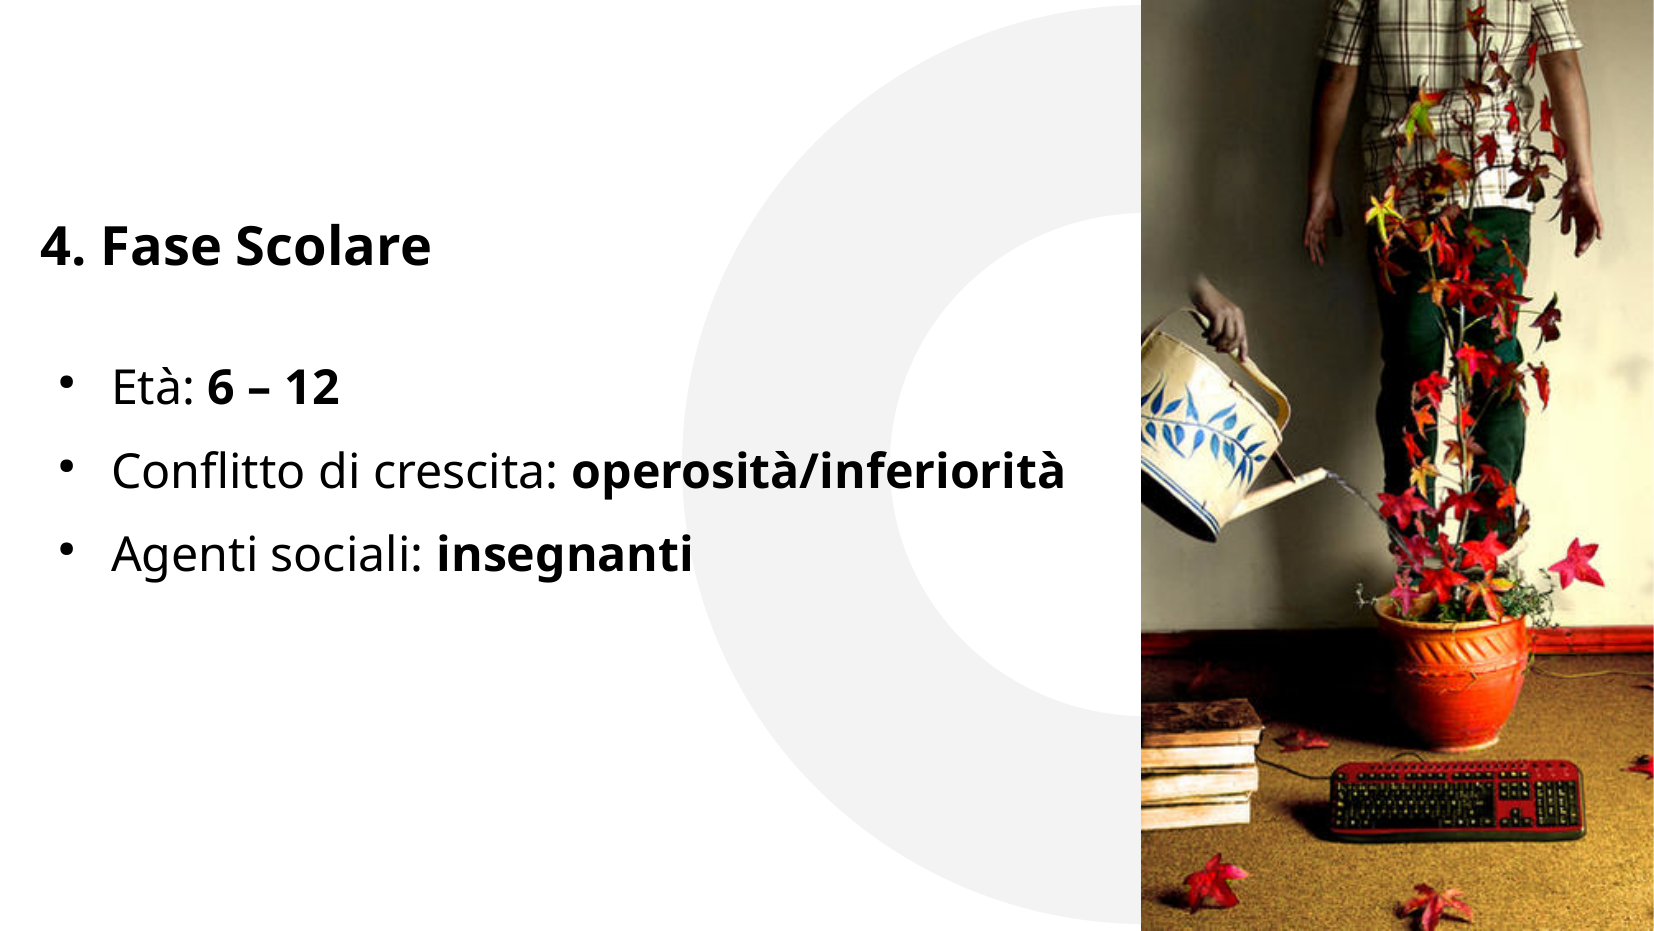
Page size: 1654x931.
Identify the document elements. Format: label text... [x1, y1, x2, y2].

list Età: 6 – 12 Conflitto di crescita: operosità/inferiorità Agenti sociali: insegnanti [40, 357, 1123, 712]
title 4. Fase Scolare [40, 178, 897, 311]
picture [1141, 0, 1654, 931]
